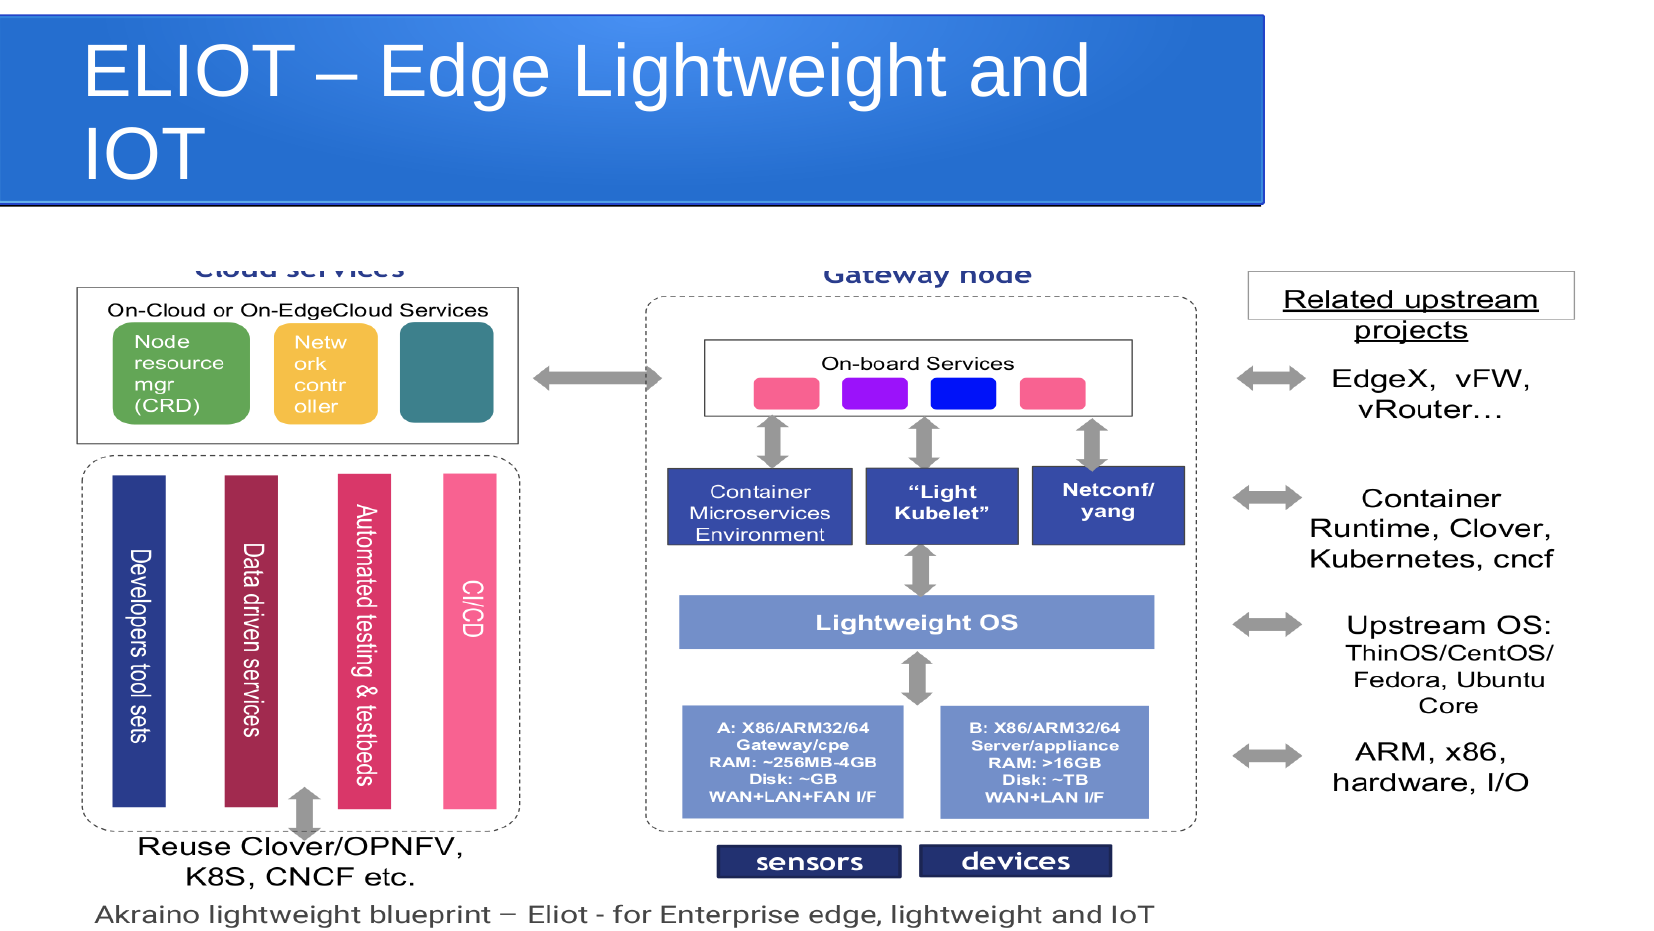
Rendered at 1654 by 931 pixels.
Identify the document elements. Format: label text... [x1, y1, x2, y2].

title ELIOT – Edge Lightweight and IOT [82, 29, 1235, 196]
picture [5, 271, 1583, 931]
